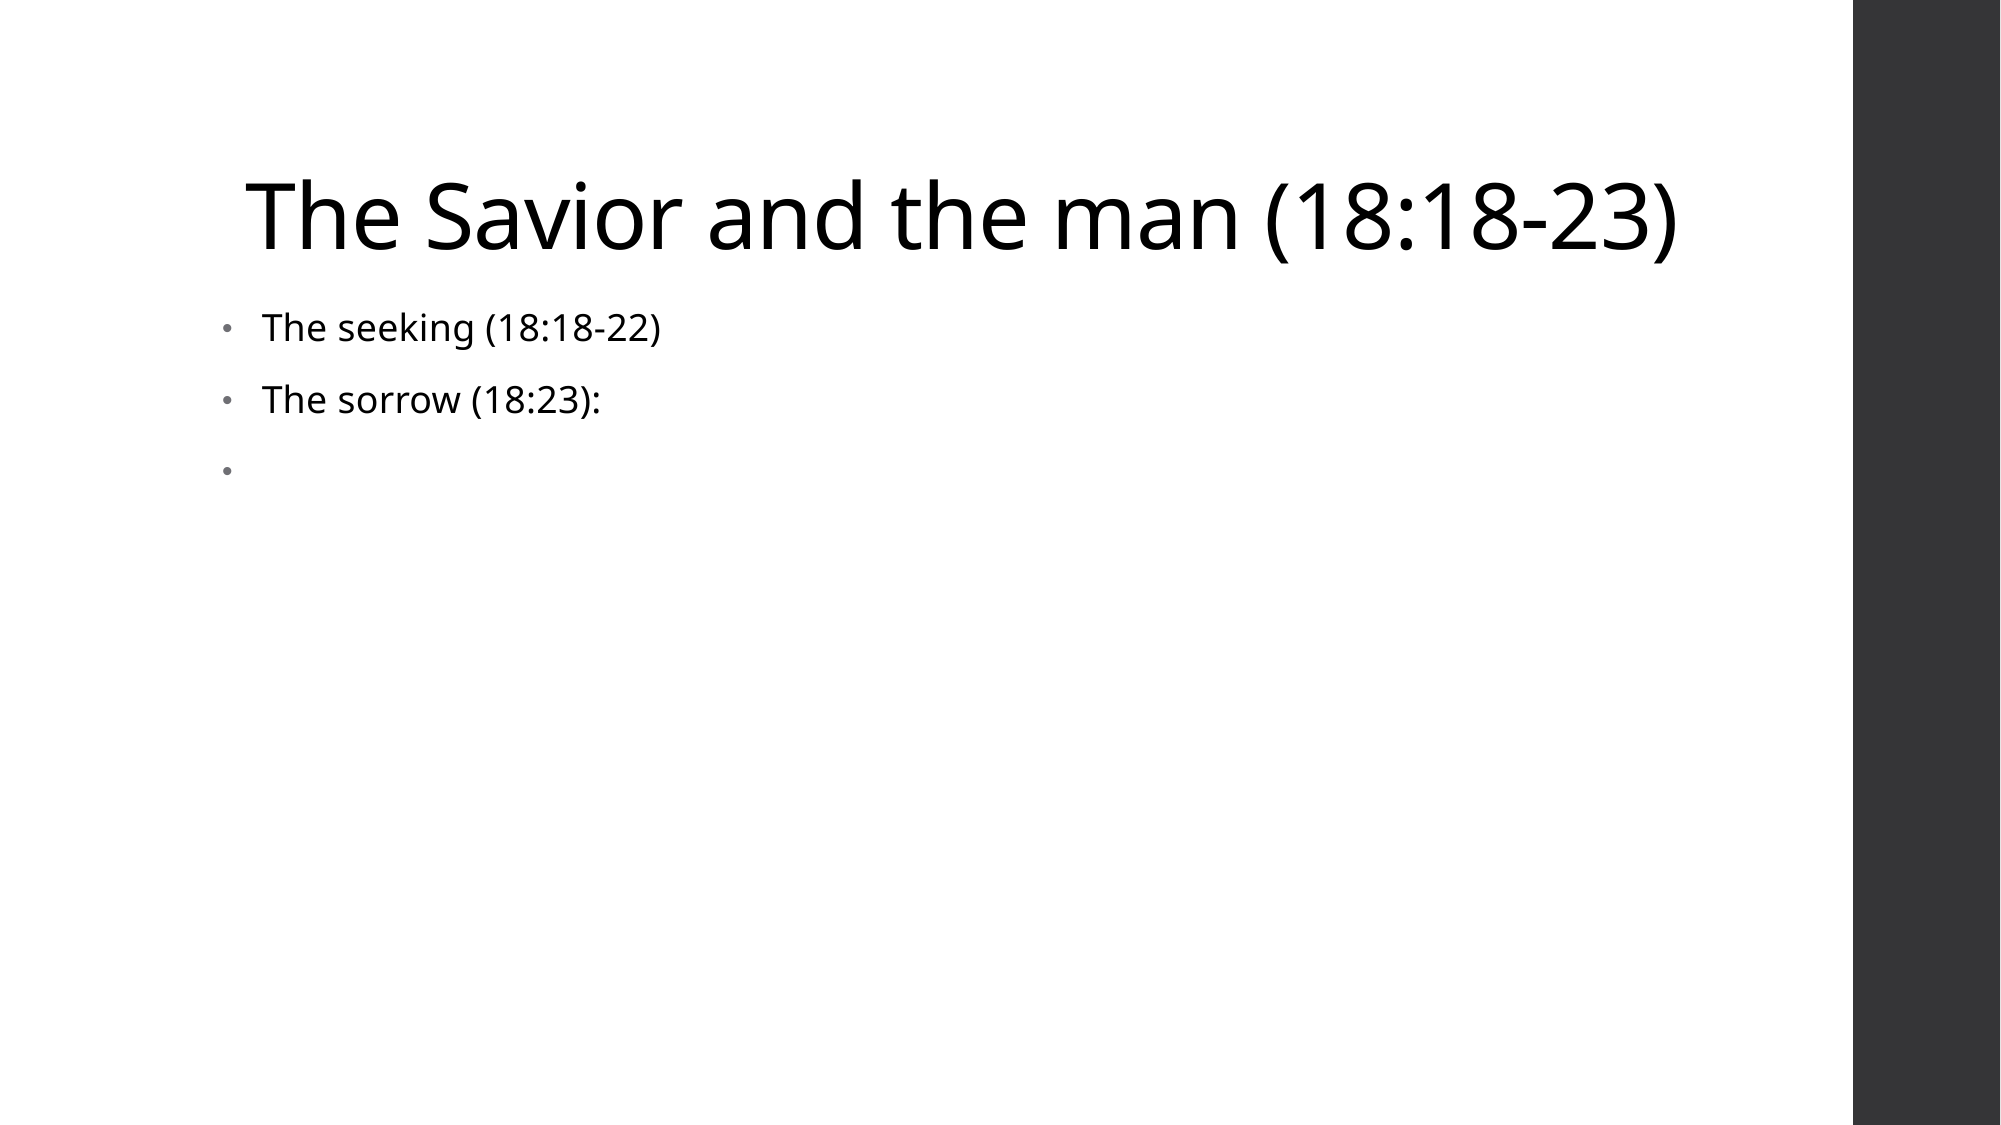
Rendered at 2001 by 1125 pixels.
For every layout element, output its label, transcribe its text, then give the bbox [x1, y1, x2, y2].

title The Savior and the man (18:18-23) [206, 60, 1797, 278]
list The seeking (18:18-22) The sorrow (18:23): [206, 299, 1617, 1014]
